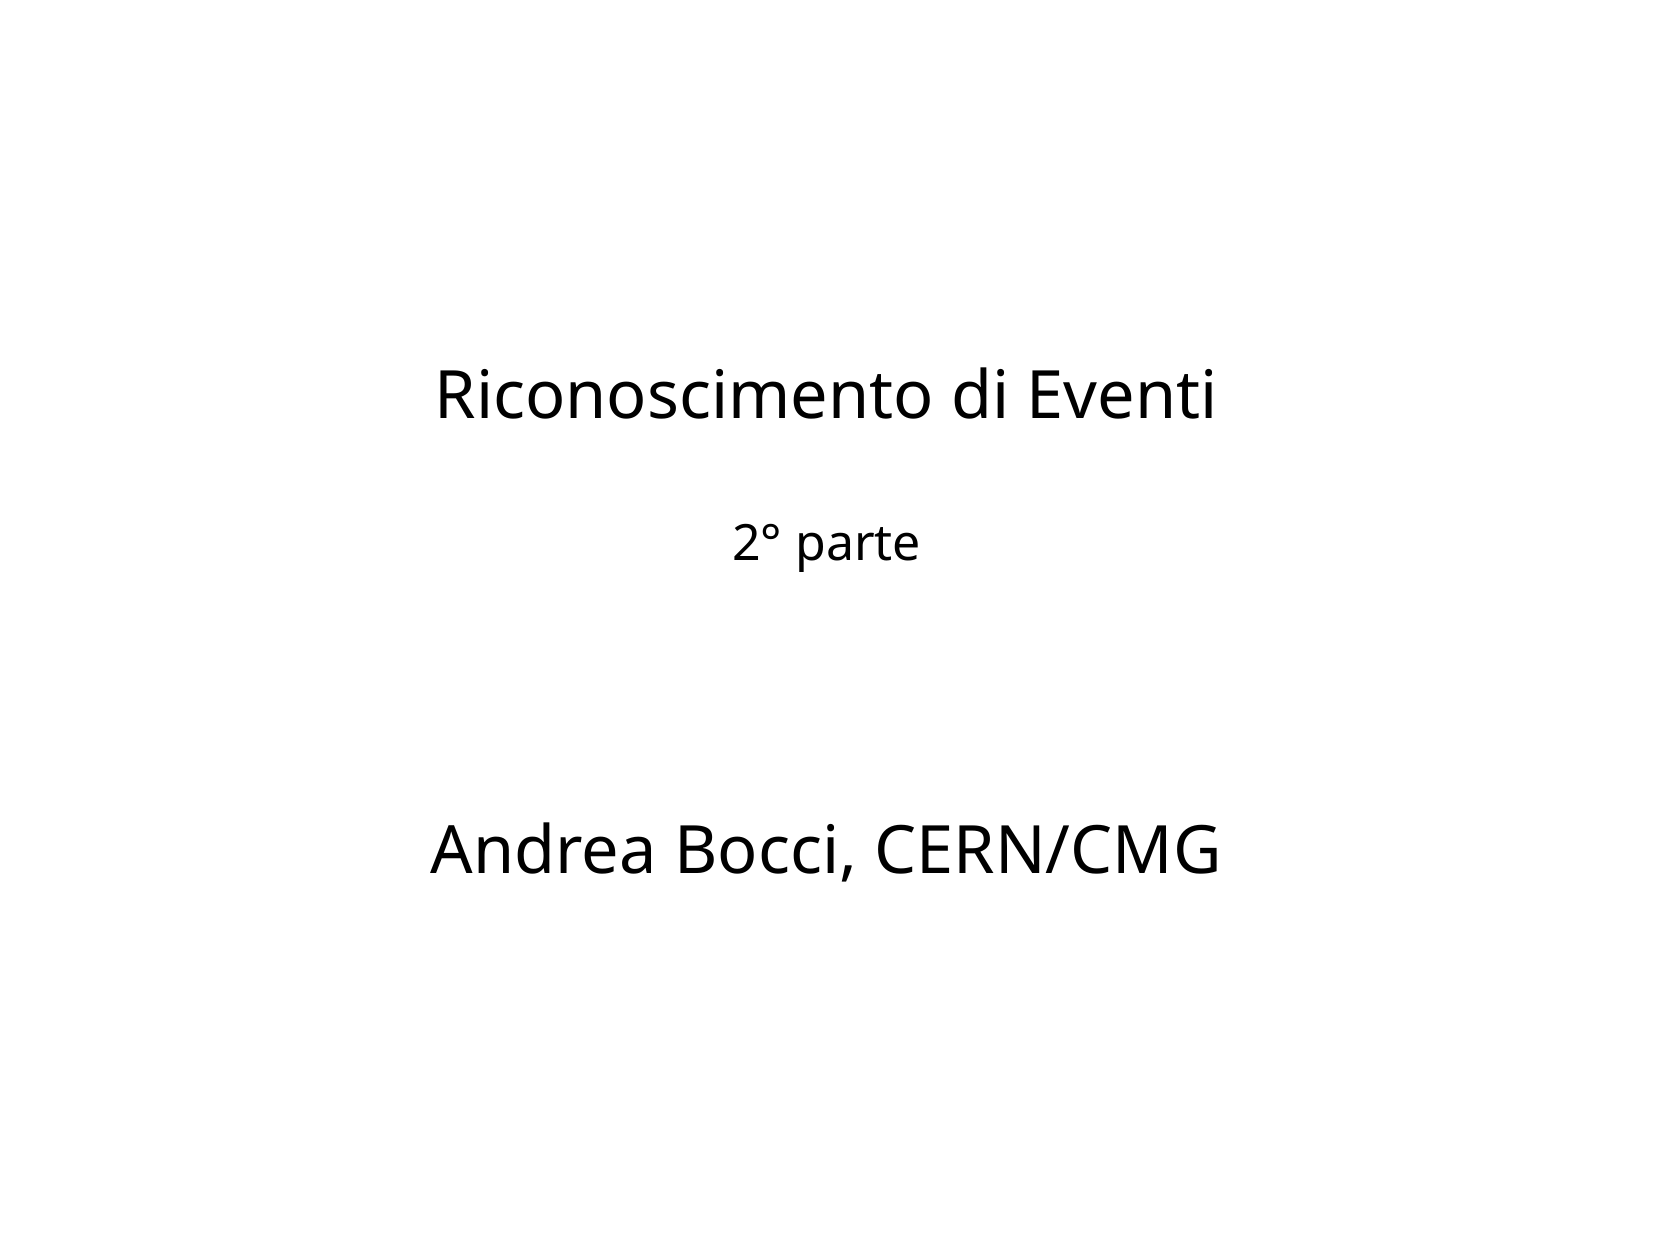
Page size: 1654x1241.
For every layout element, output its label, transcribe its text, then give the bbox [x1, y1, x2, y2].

subtitle Riconoscimento di Eventi 2° parte Andrea Bocci, CERN/CMG [82, 75, 1571, 1165]
